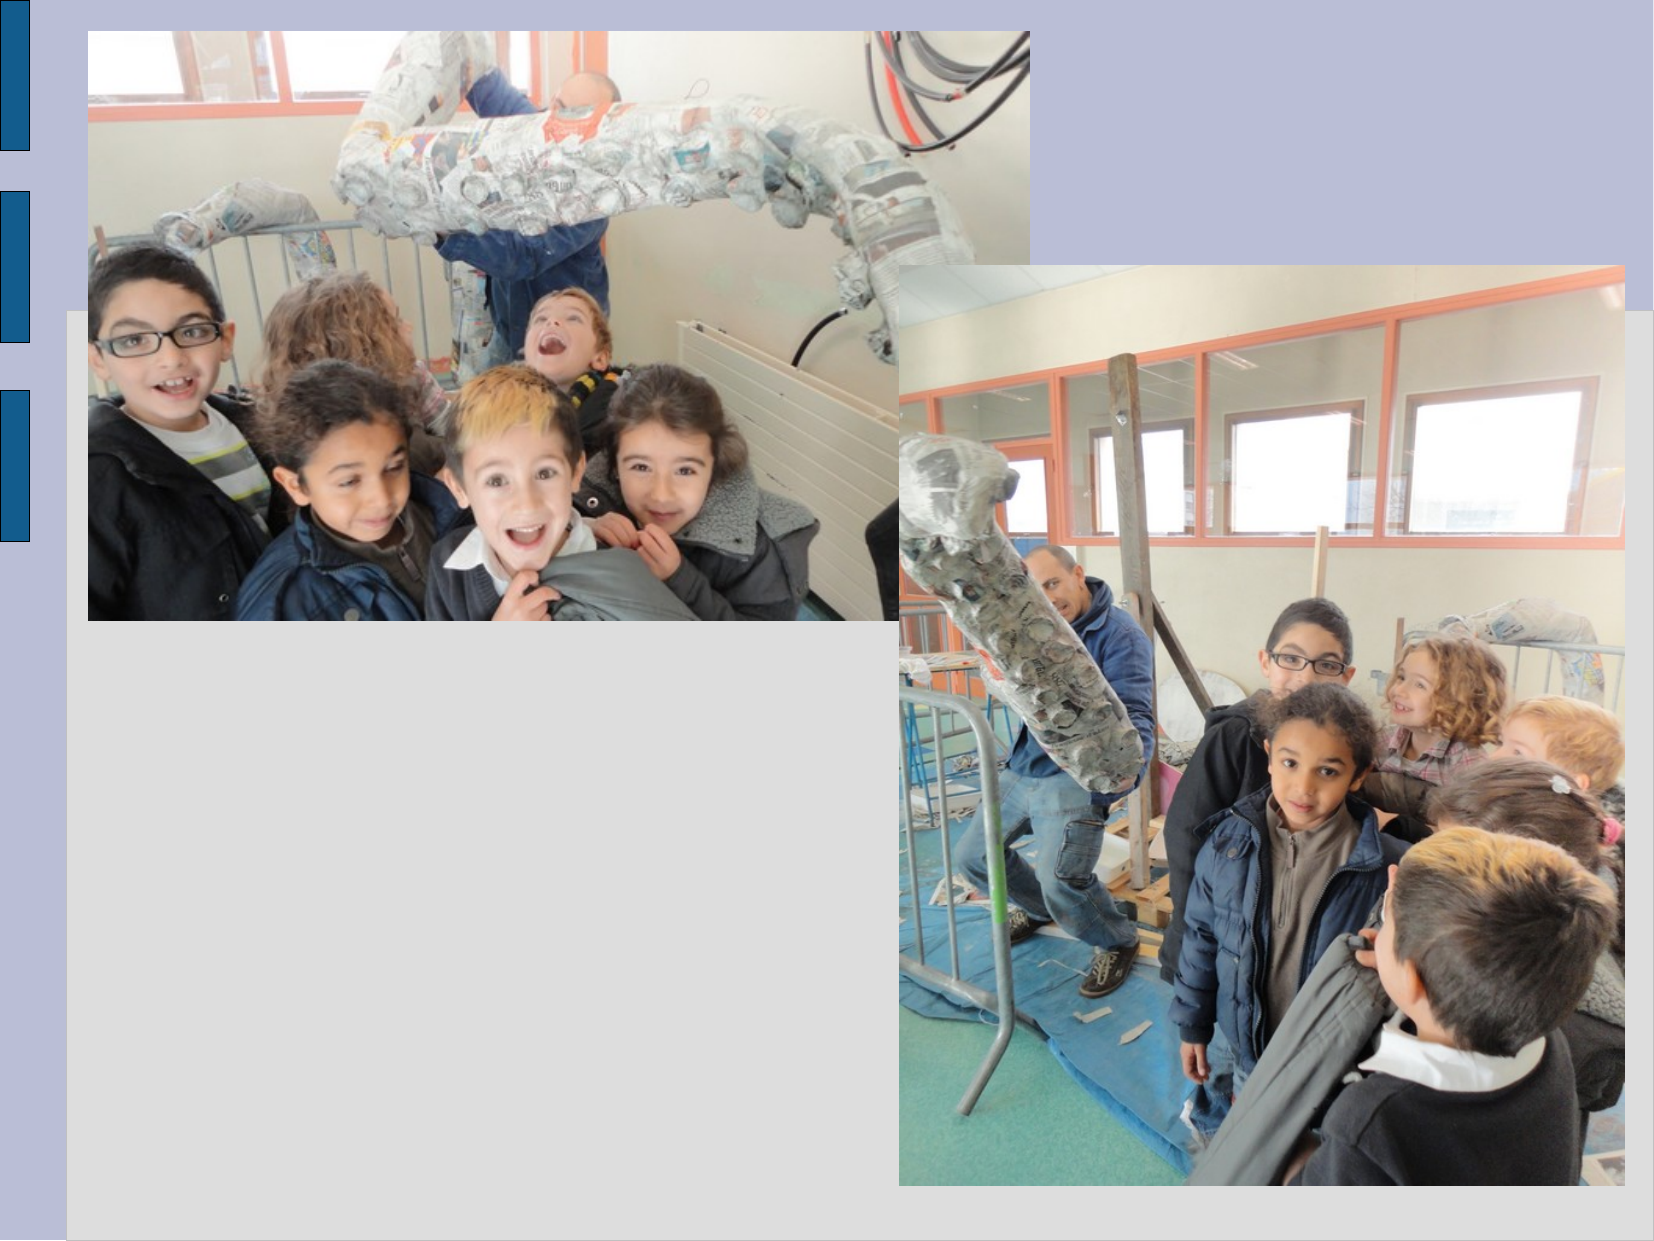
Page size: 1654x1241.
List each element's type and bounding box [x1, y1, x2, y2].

picture [88, 31, 1625, 1186]
